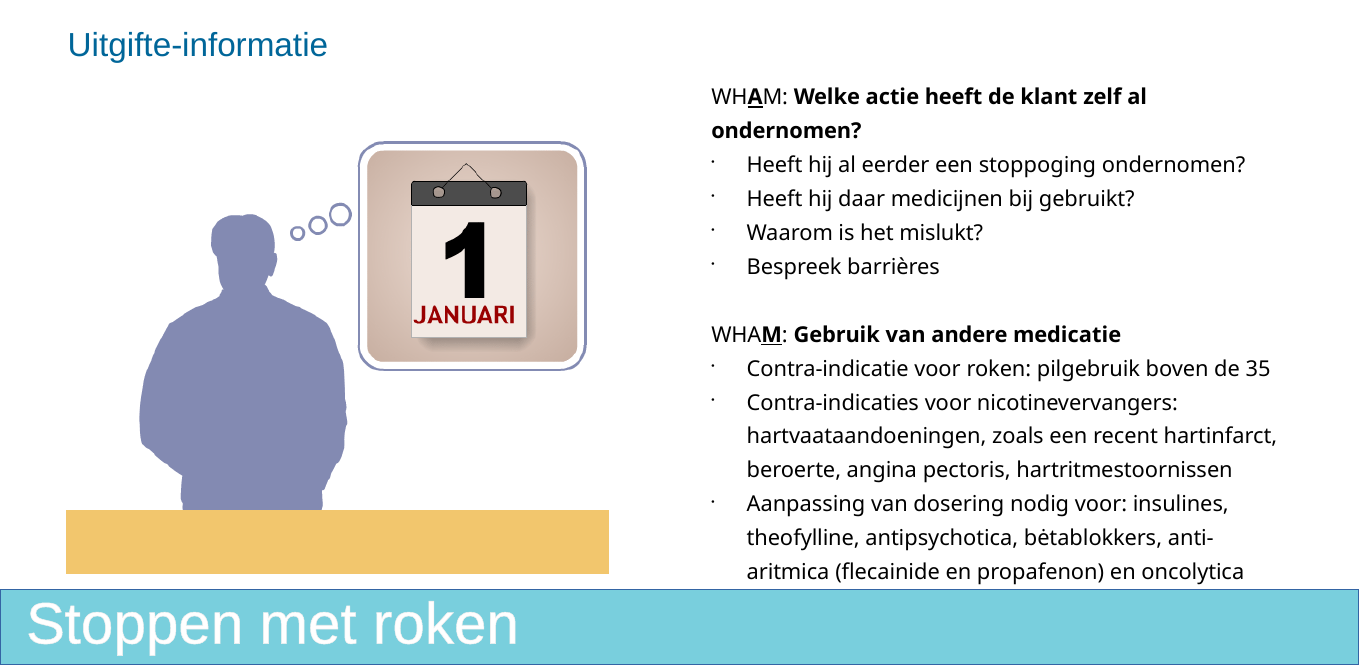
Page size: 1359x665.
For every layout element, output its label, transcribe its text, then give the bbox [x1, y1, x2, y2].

title Stoppen met roken [26, 590, 846, 665]
picture [66, 118, 609, 574]
title Uitgifte-informatie [67, 26, 1291, 101]
text_box WHAM: Welke actie heeft de klant zelf al ondernomen? Heeft hij al eerder een stoppoging ondernomen? Heeft hij daar medicijnen bij gebruikt? Waarom is het mislukt? Bespreek barrières WHAM: Gebruik van andere medicatie Contra-indicatie voor roken: pilgebruik boven de 35 Contra-indicaties voor nicotinevervangers: hartvaataandoeningen, zoals een recent hartinfarct, beroerte, angina pectoris, hartritmestoornissen Aanpassing van dosering nodig voor: insulines, theofylline, antipsychotica, bėtablokkers, anti-aritmica (flecainide en propafenon) en oncolytica (erlotinib en gefitinib). Een uitgebreid overzicht vind je in het hoofdstuk ‘(Stoppen met) roken en Medicijnen’ van de zelfzorgstandaard. [696, 69, 1306, 589]
text_box [0, 589, 1359, 665]
